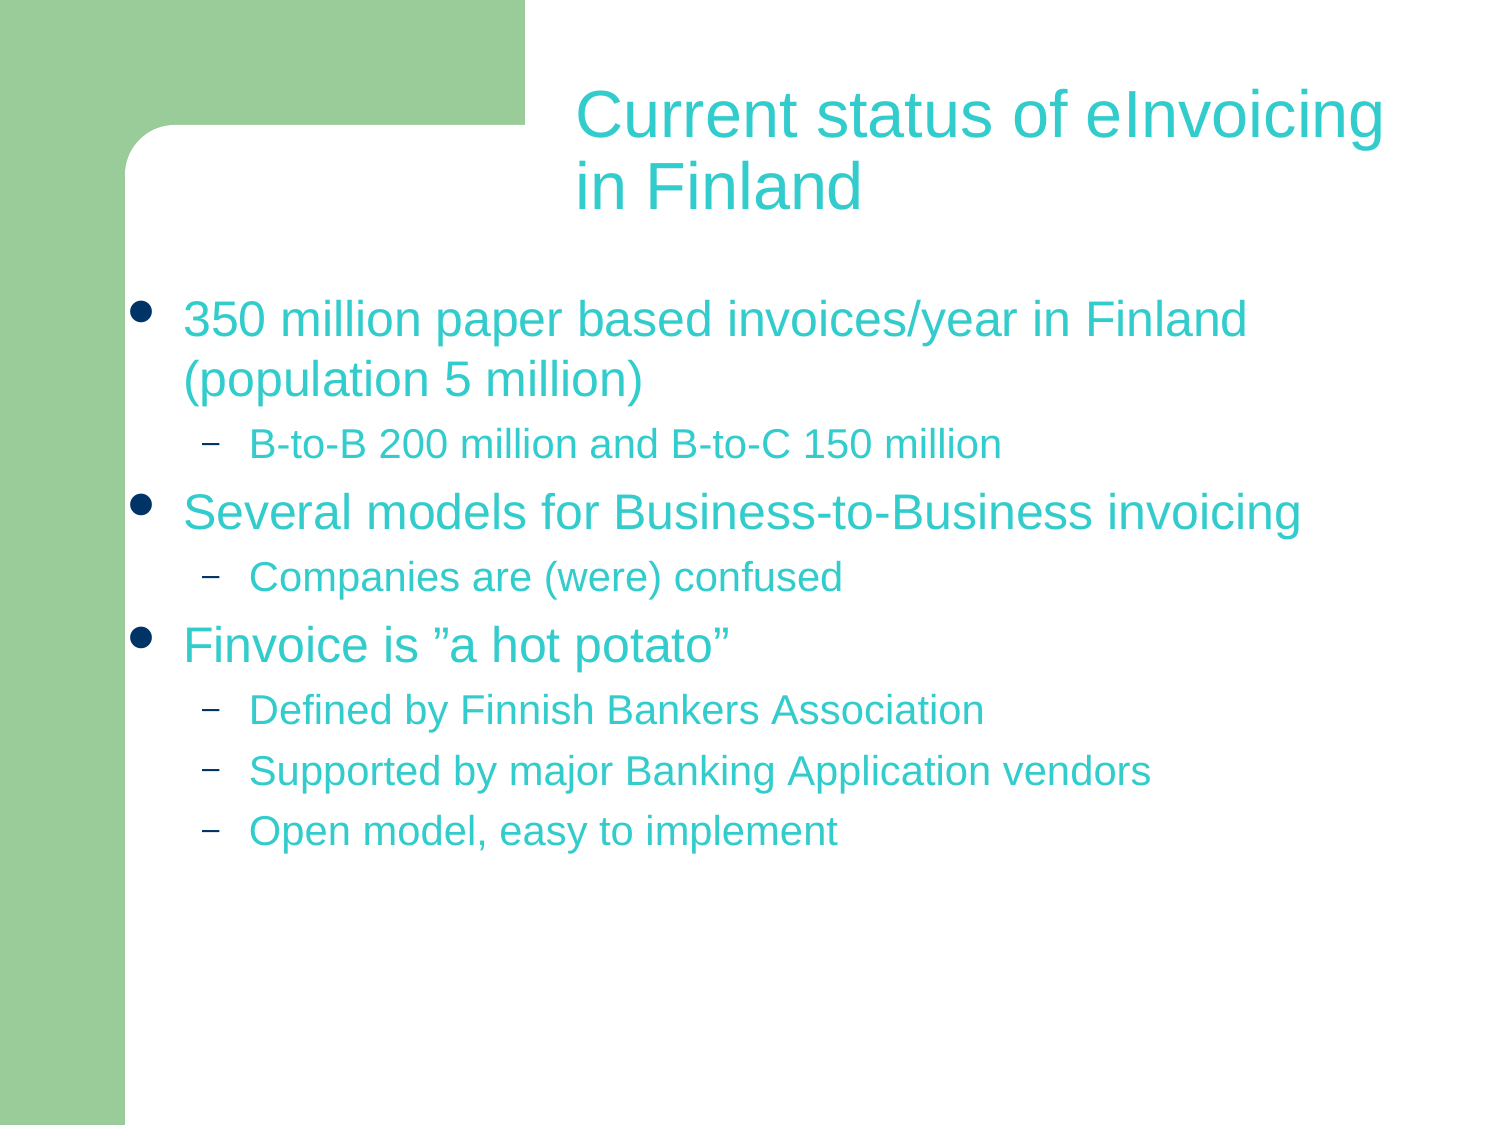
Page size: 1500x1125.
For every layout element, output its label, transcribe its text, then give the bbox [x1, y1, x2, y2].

list 350 million paper based invoices/year in Finland (population 5 million) B-to-B 200 million and B-to-C 150 million Several models for Business-to-Business invoicing Companies are (were) confused Finvoice is ”a hot potato” Defined by Finnish Bankers Association Supported by major Banking Application vendors Open model, easy to implement [112, 278, 1388, 1083]
title Current status of eInvoicing in Finland [525, 66, 1425, 232]
